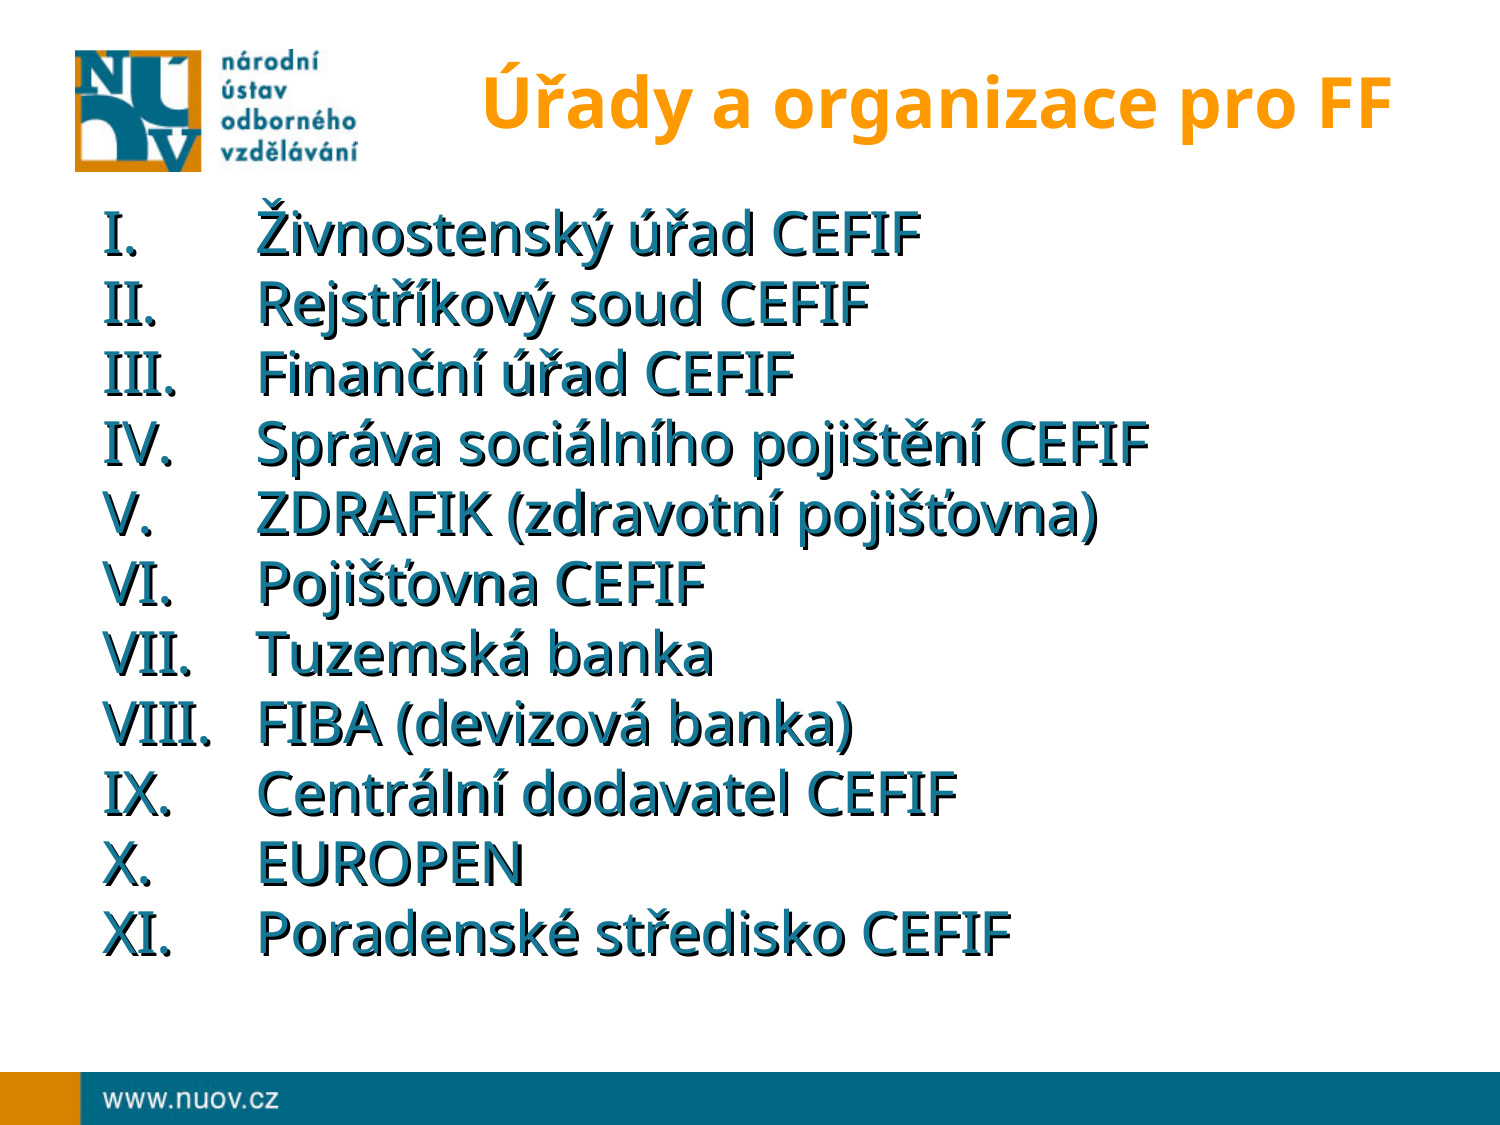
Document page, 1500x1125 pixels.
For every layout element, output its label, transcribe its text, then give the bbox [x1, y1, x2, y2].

text_box [0, 1072, 1500, 1125]
text_box Živnostenský úřad CEFIF Rejstříkový soud CEFIF Finanční úřad CEFIF Správa sociálního pojištění CEFIF ZDRAFIK (zdravotní pojišťovna) Pojišťovna CEFIF Tuzemská banka FIBA (devizová banka) Centrální dodavatel CEFIF EUROPEN Poradenské středisko CEFIF [87, 187, 1450, 973]
title Úřady a organizace pro FF [375, 37, 1500, 163]
text_box [75, 50, 358, 172]
